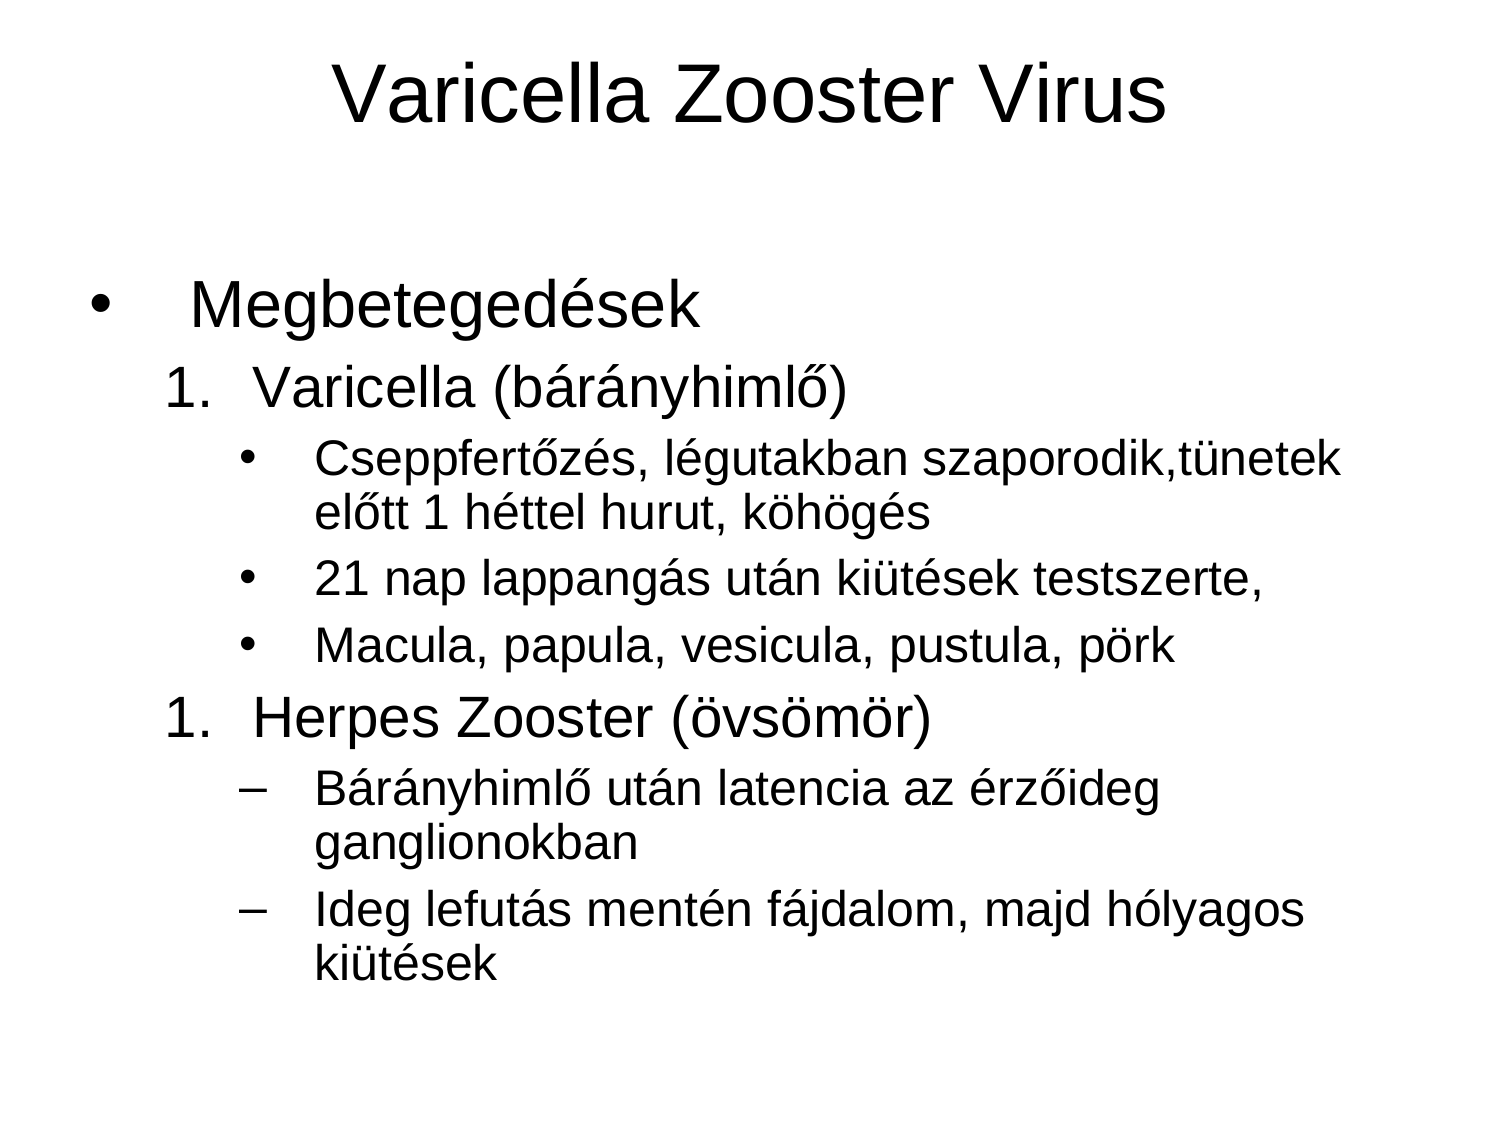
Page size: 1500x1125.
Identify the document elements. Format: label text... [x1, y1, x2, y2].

title Varicella Zooster Virus [75, 31, 1426, 247]
list Megbetegedések Varicella (bárányhimlő) Cseppfertőzés, légutakban szaporodik,tünetek előtt 1 héttel hurut, köhögés 21 nap lappangás után kiütések testszerte, Macula, papula, vesicula, pustula, pörk Herpes Zooster (övsömör) Bárányhimlő után latencia az érzőideg ganglionokban Ideg lefutás mentén fájdalom, majd hólyagos kiütések [75, 262, 1426, 1005]
